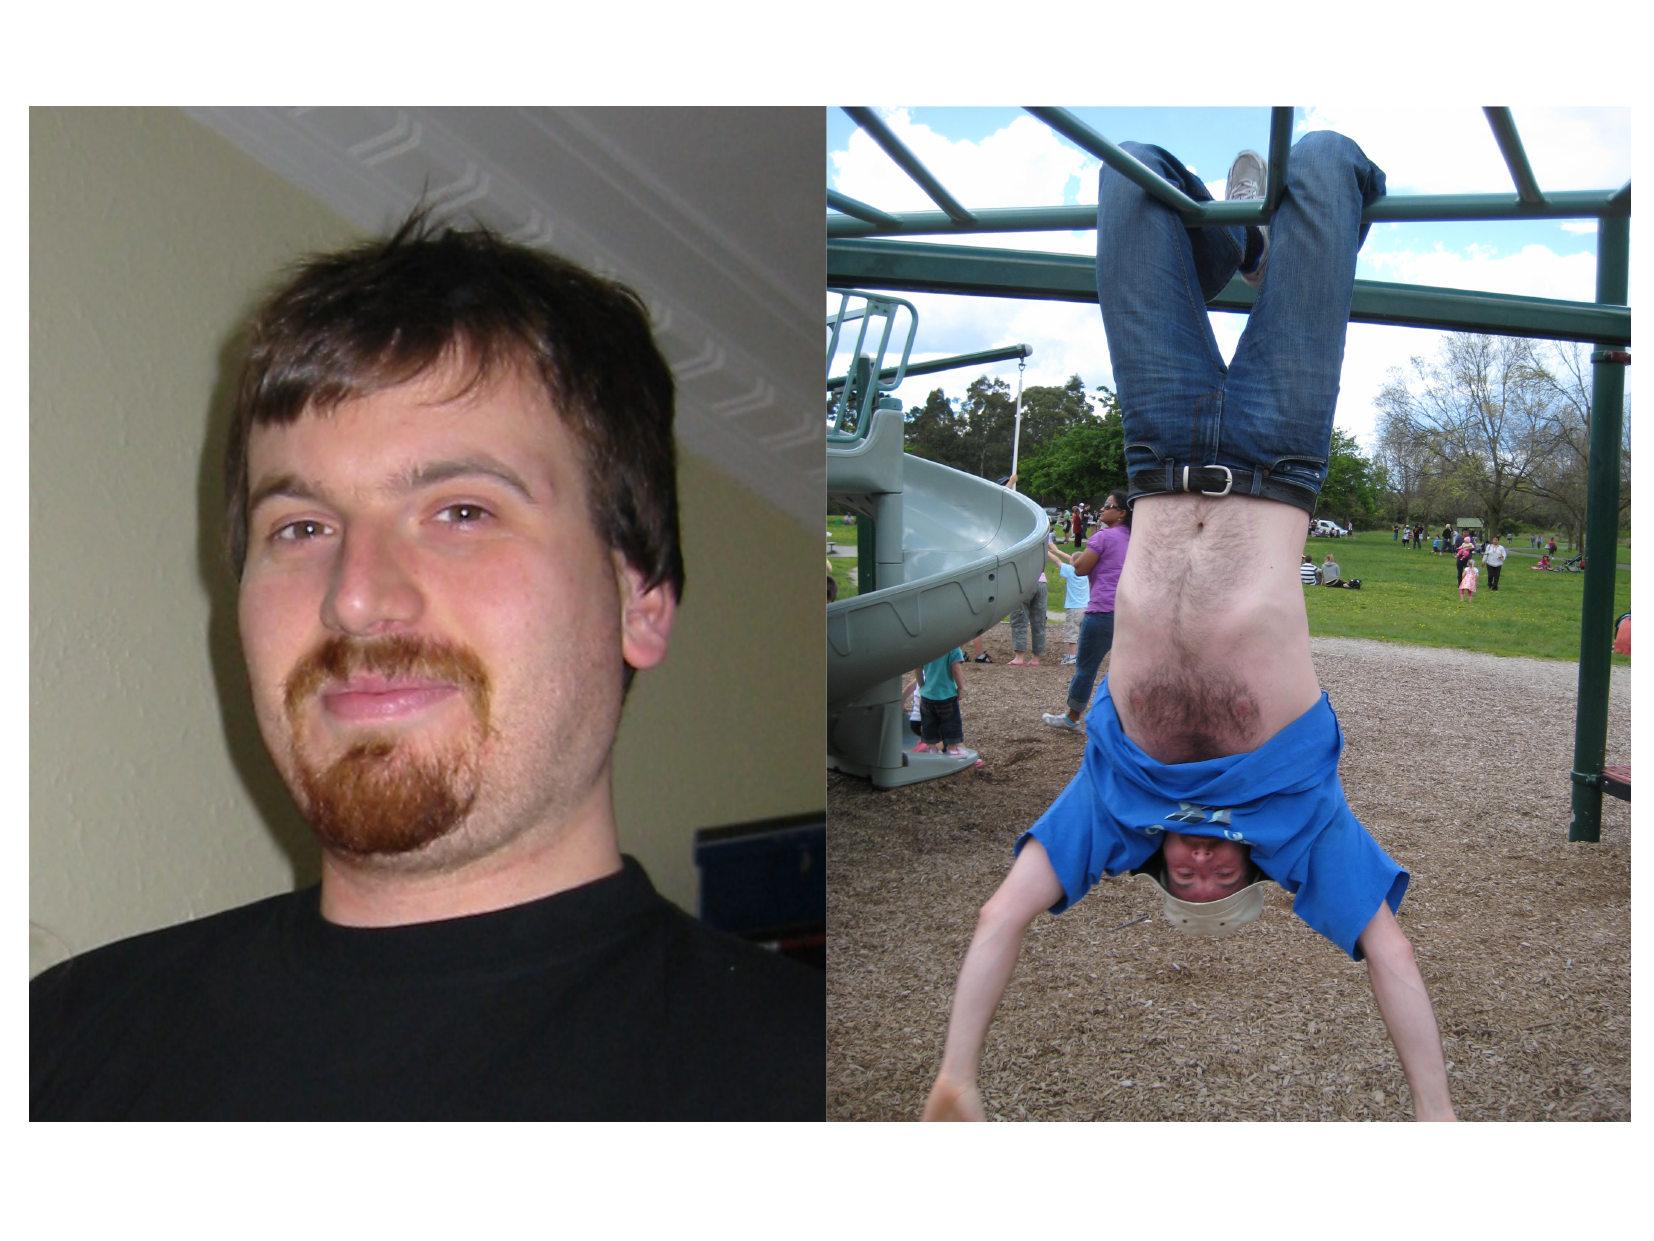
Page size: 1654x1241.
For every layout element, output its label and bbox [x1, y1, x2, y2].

picture [29, 106, 1631, 1123]
